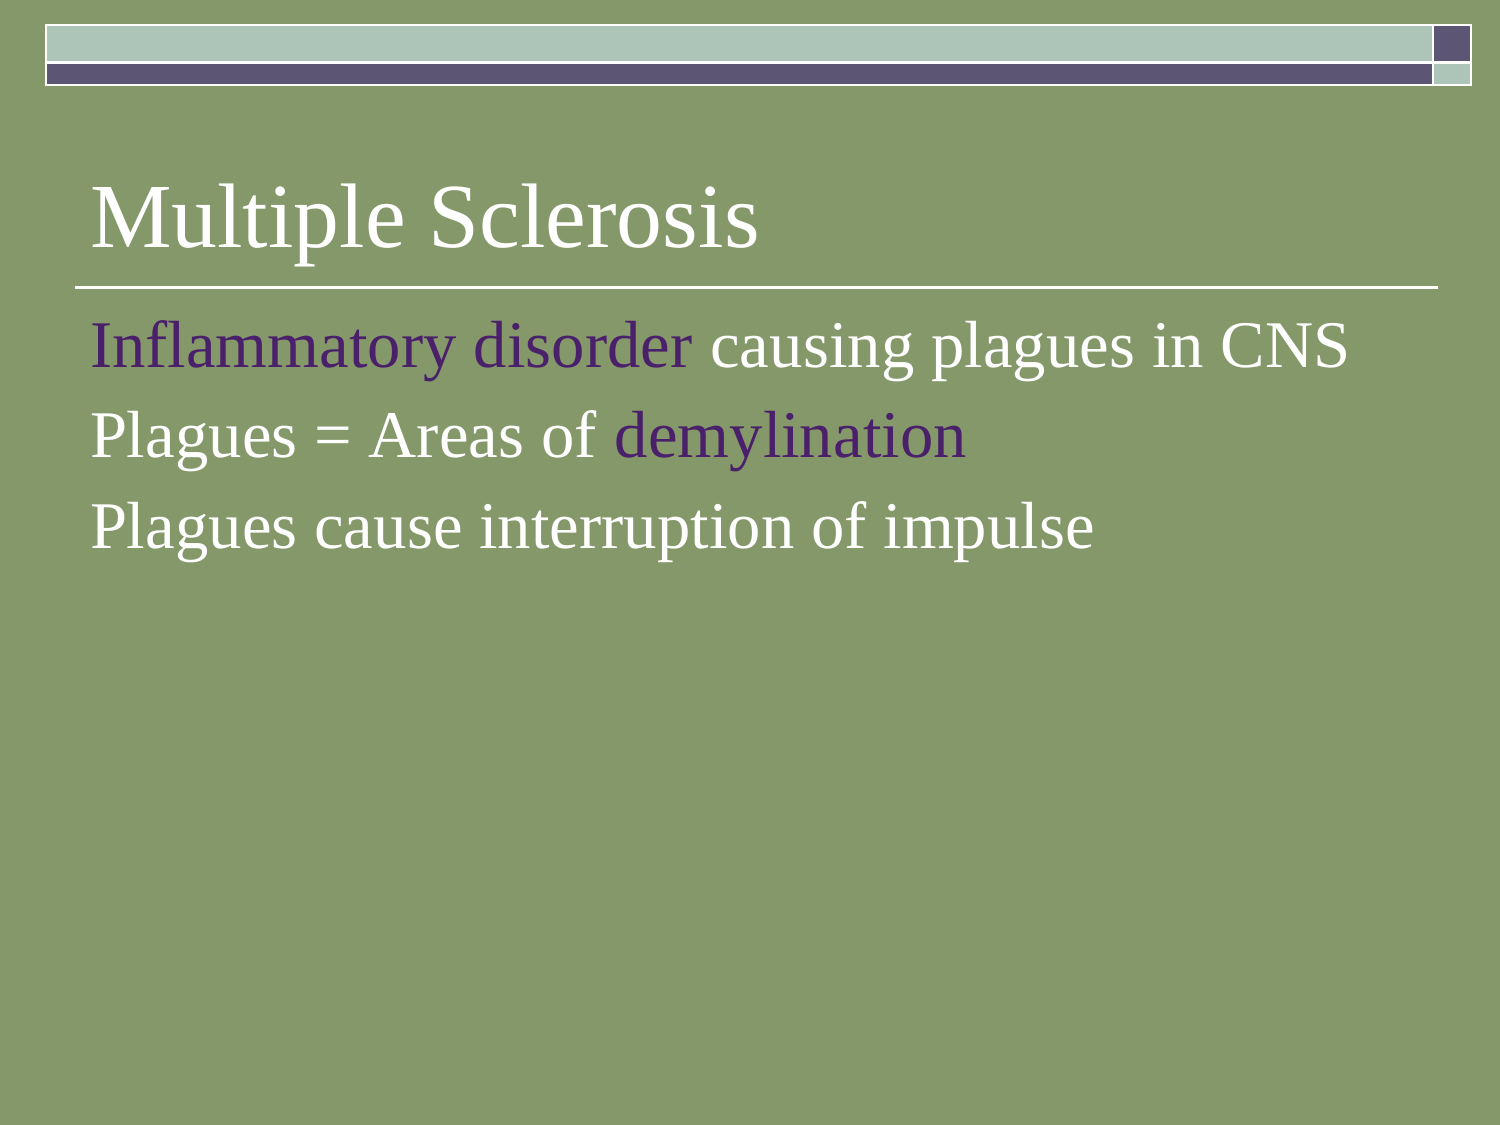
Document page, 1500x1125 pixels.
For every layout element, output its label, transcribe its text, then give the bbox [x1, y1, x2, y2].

title Multiple Sclerosis [75, 87, 1426, 275]
list Inflammatory disorder causing plagues in CNS Plagues = Areas of demylination Plagues cause interruption of impulse [75, 299, 1426, 1006]
